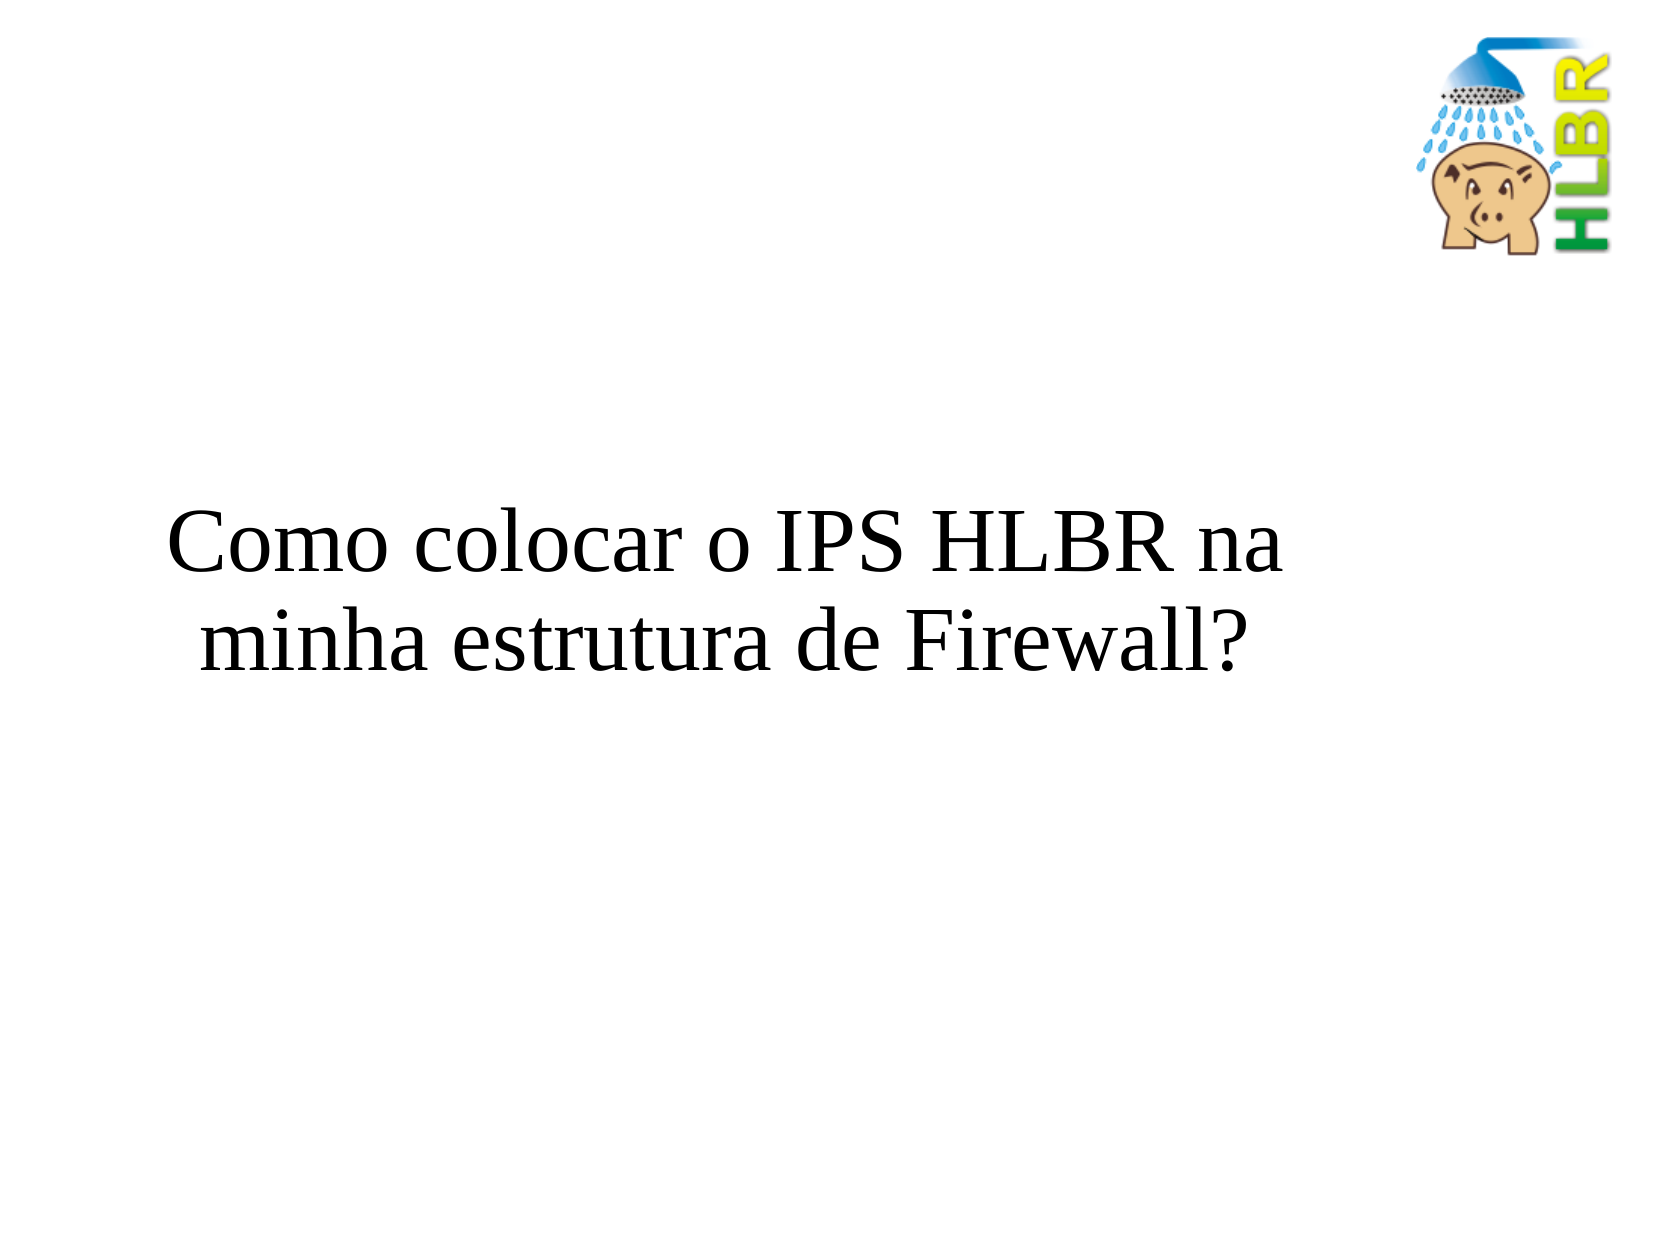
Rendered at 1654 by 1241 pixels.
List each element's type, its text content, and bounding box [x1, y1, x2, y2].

title Como colocar o IPS HLBR na minha estrutura de Firewall? [88, 430, 1364, 752]
picture [1416, 37, 1612, 260]
